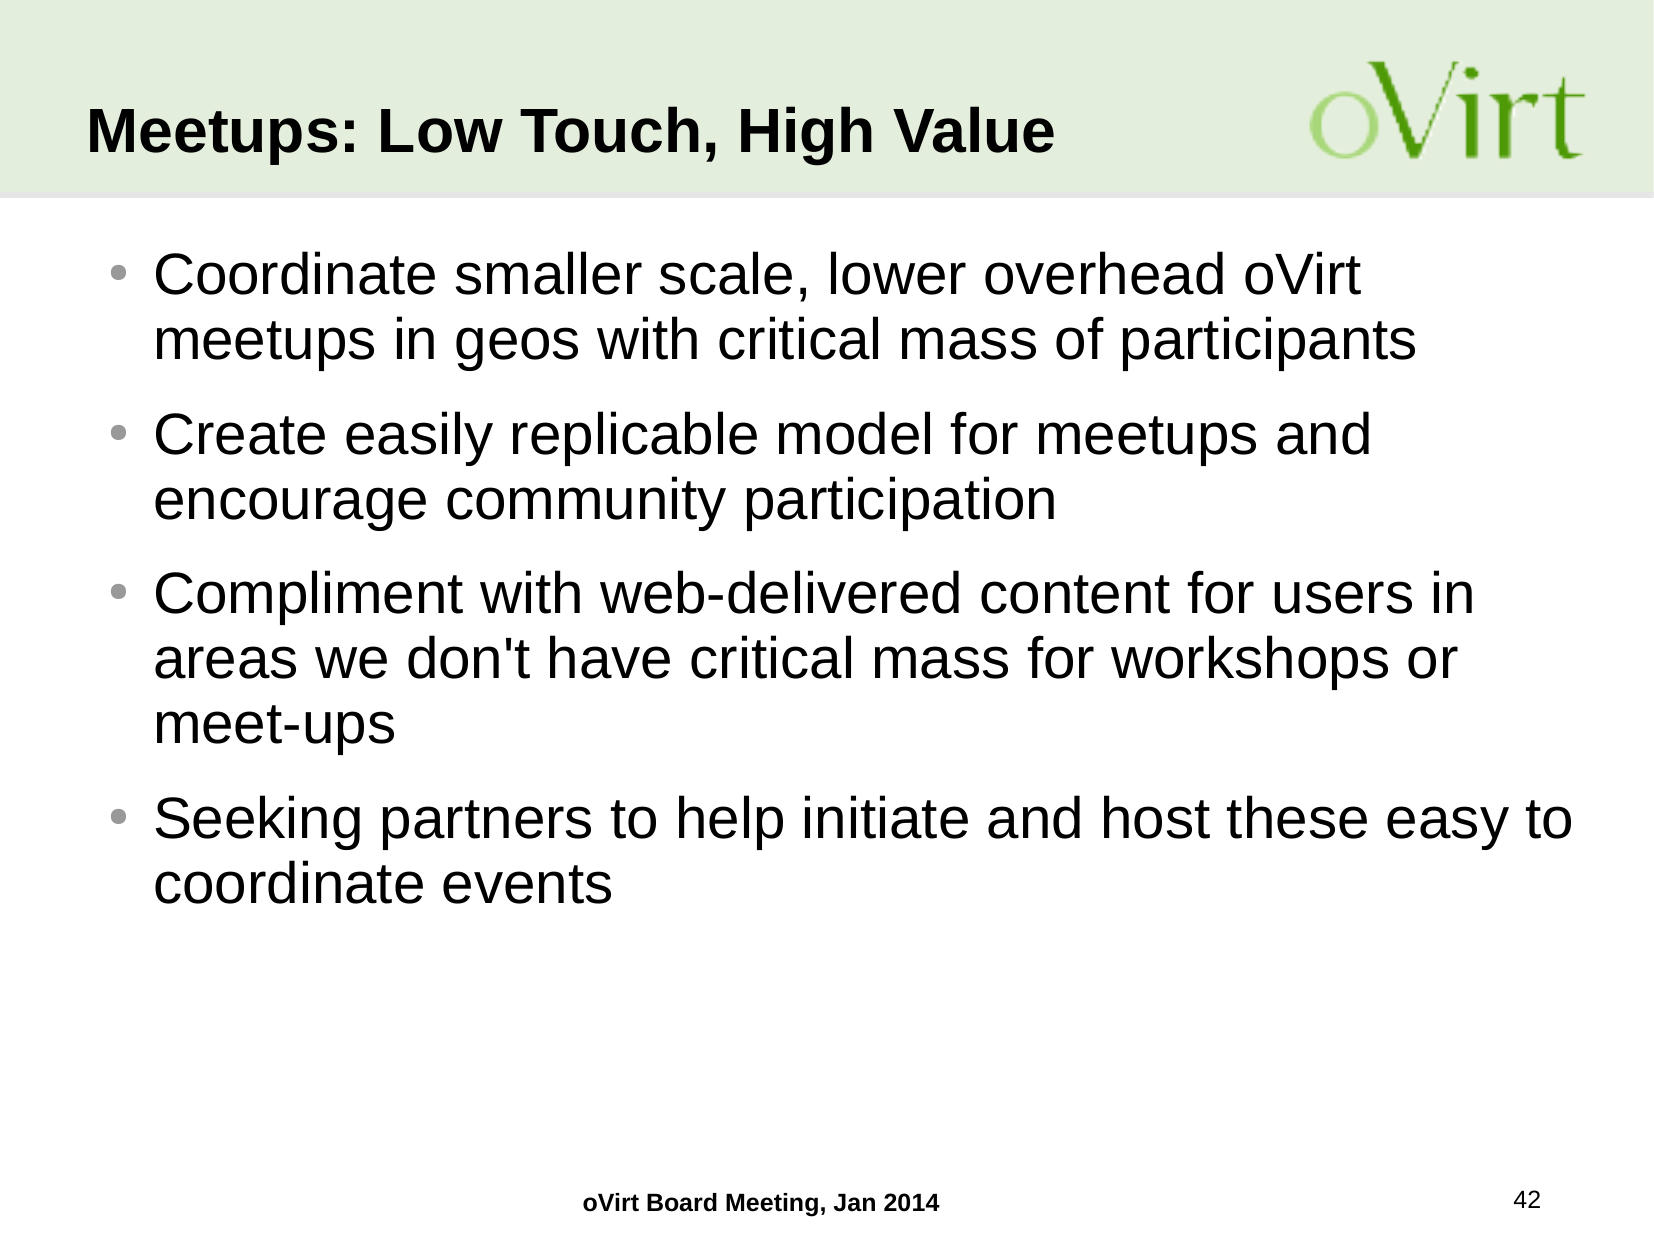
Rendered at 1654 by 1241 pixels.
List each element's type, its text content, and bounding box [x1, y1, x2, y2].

list Coordinate smaller scale, lower overhead oVirt meetups in geos with critical mass of participants Create easily replicable model for meetups and encourage community participation Compliment with web-delivered content for users in areas we don't have critical mass for workshops or meet-ups Seeking partners to help initiate and host these easy to coordinate events [93, 241, 1582, 932]
picture [1307, 36, 1613, 180]
title Meetups: Low Touch, High Value [86, 36, 1307, 225]
